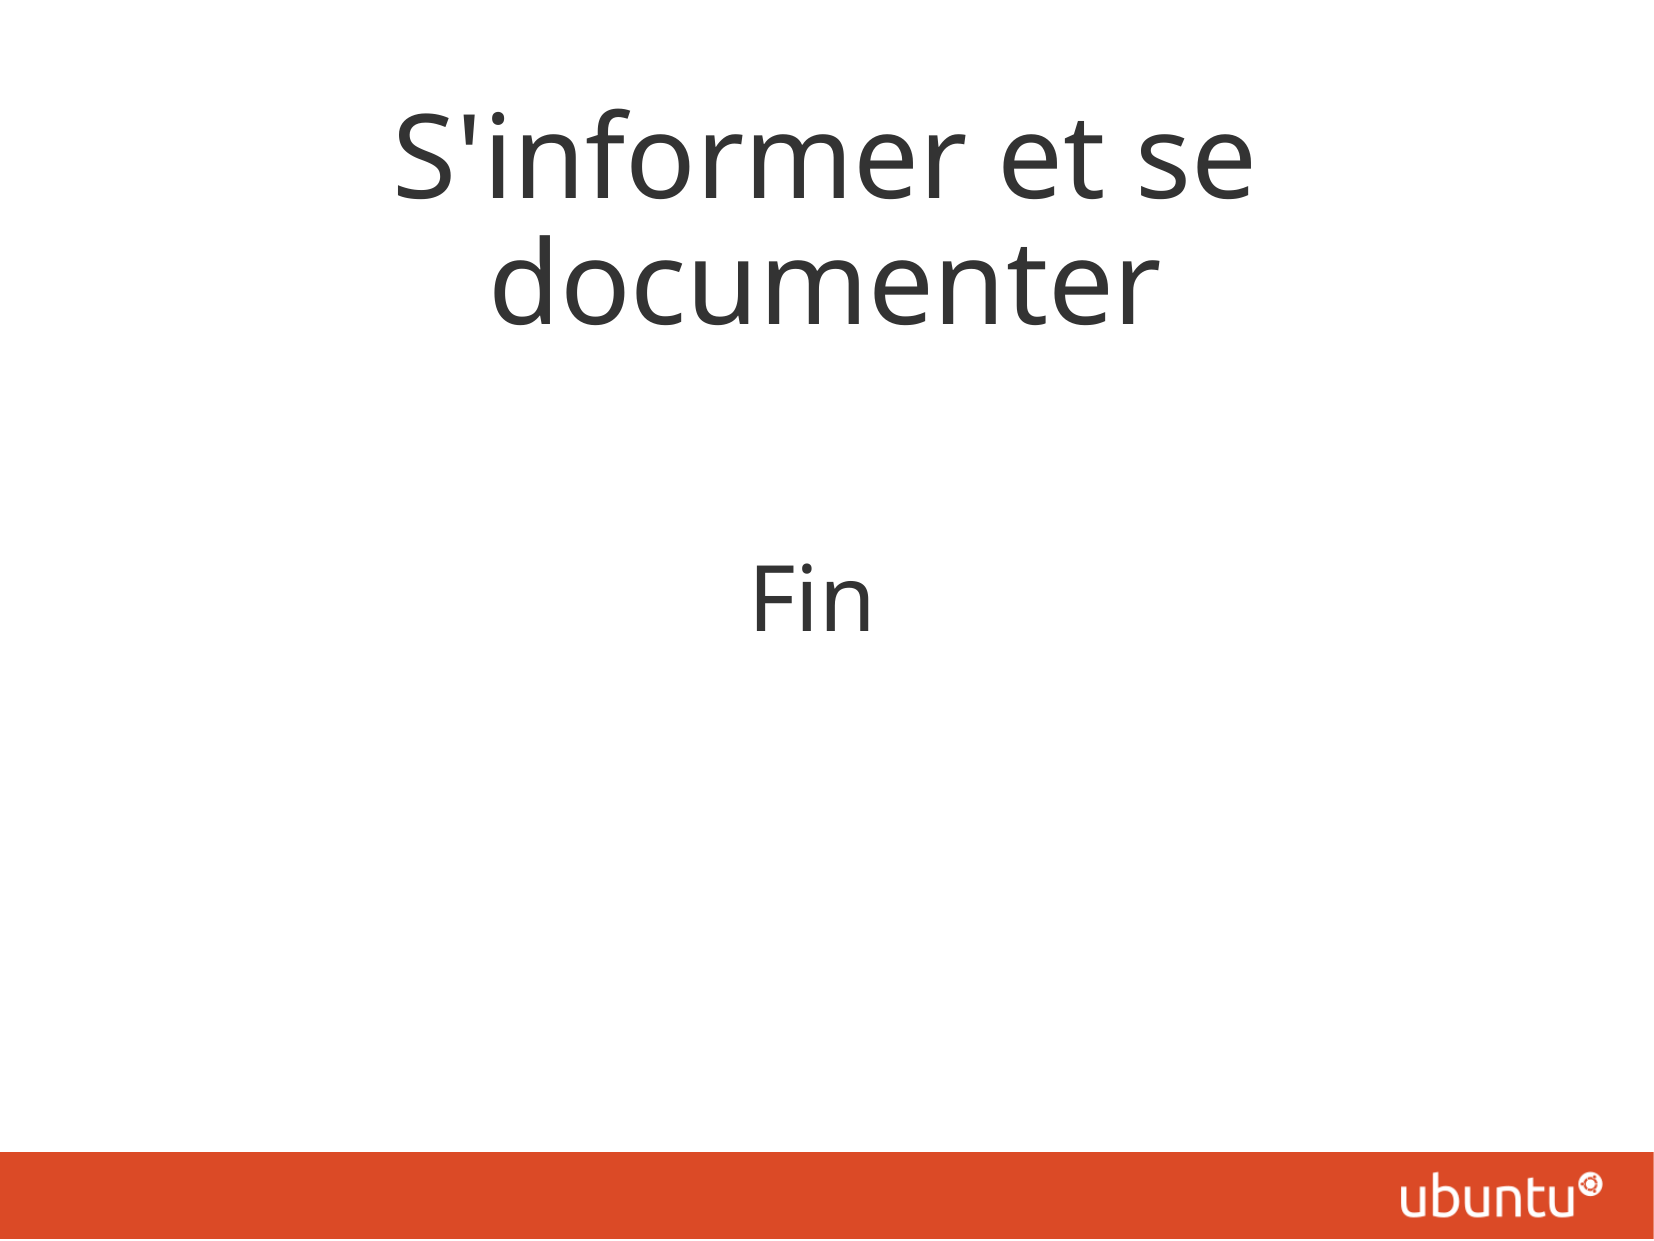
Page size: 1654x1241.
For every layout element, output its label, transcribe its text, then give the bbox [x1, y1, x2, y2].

title S'informer et se documenter [56, 122, 1596, 325]
picture [0, 1152, 1654, 1239]
list Fin [59, 531, 1565, 768]
